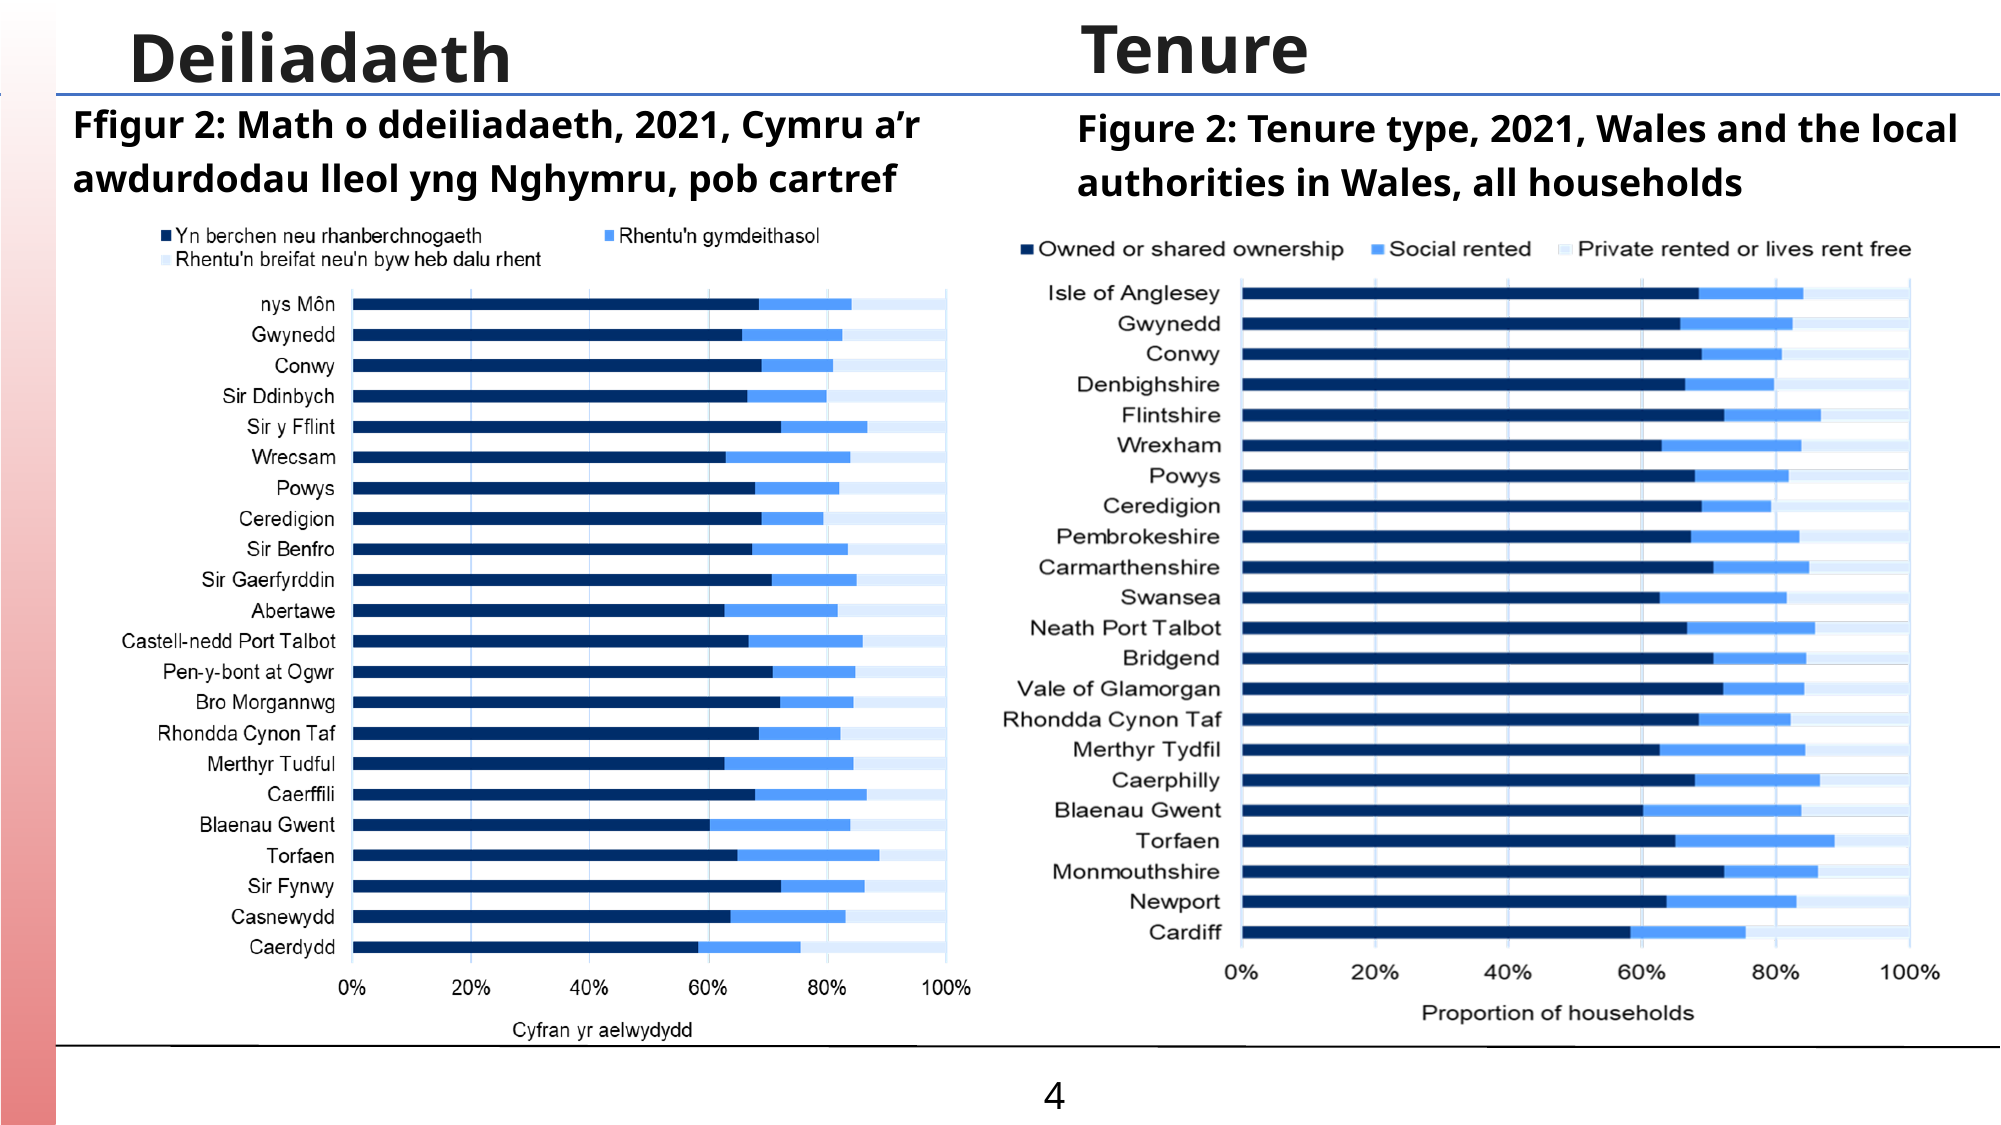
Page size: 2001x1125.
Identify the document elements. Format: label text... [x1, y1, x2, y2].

text_box Tenure [1027, 0, 1966, 96]
text_box Figure 2: Tenure type, 2021, Wales and the local authorities in Wales, all households [1061, 88, 2000, 210]
picture [110, 206, 1986, 1078]
text_box Deiliadaeth [75, 8, 1014, 105]
text_box Ffigur 2: Math o ddeiliadaeth, 2021, Cymru a’r awdurdodau lleol yng Nghymru, pob cartref [57, 84, 1061, 203]
text_box [1, 0, 56, 1125]
text_box 4 [1028, 1064, 1125, 1125]
